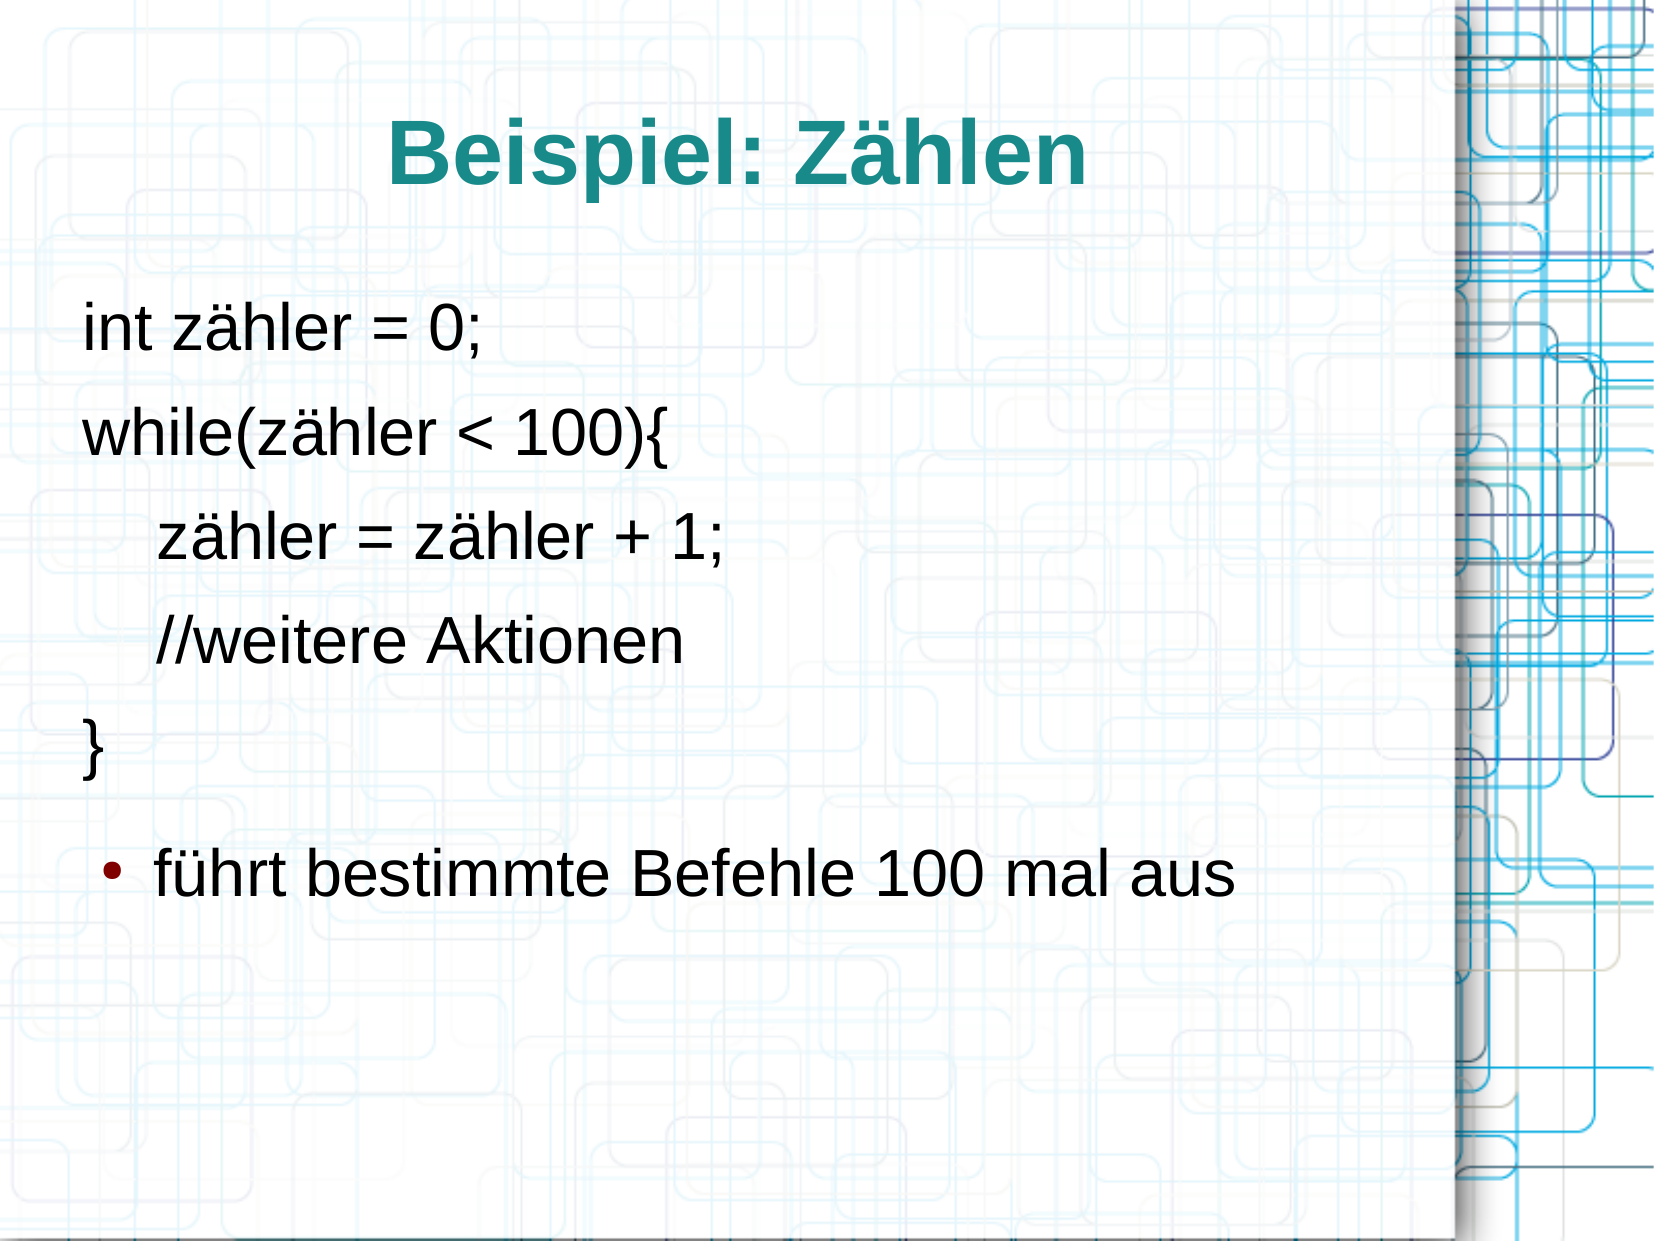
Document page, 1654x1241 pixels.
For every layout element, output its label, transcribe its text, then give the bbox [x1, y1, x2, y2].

list führt bestimmte Befehle 100 mal aus [82, 835, 1418, 1226]
list int zähler = 0; while(zähler < 100){ zähler = zähler + 1; //weitere Aktionen } [82, 290, 1418, 783]
picture [0, 0, 1654, 1241]
title Beispiel: Zählen [59, 49, 1418, 257]
